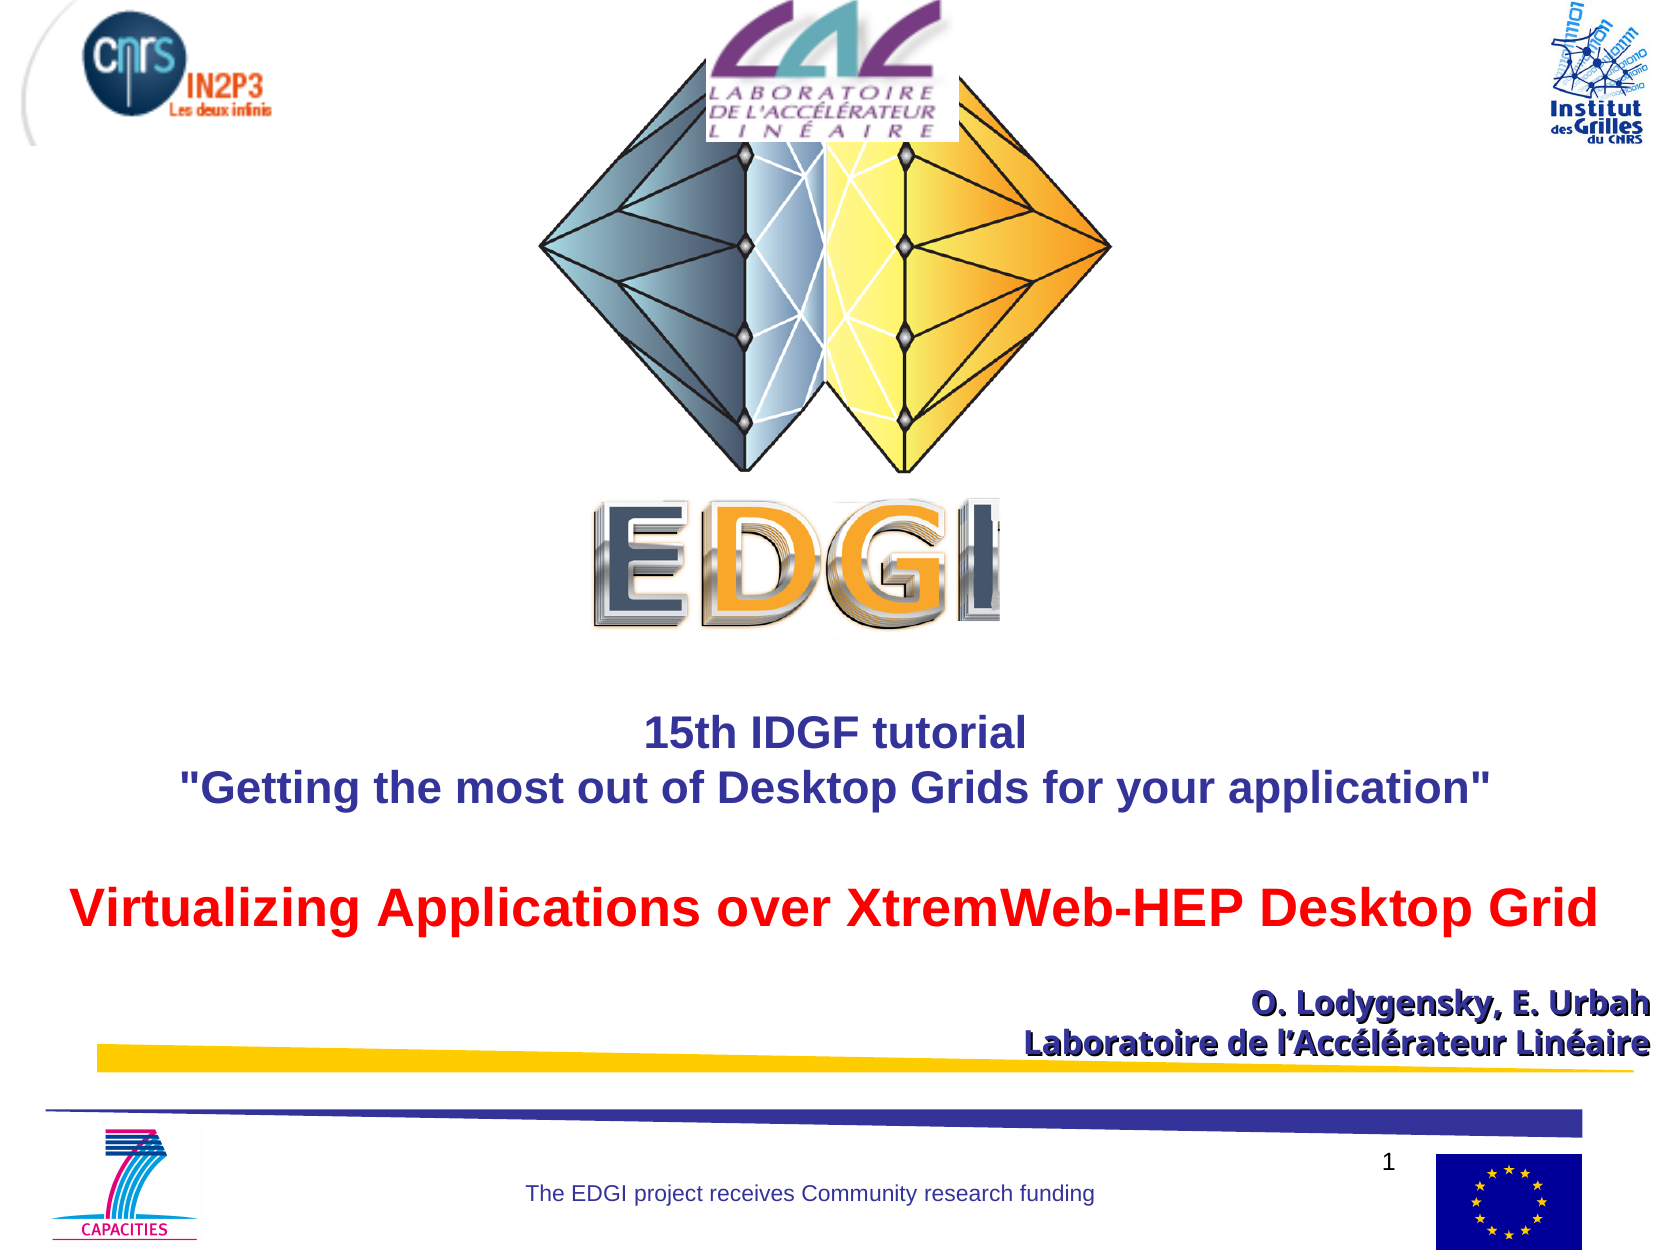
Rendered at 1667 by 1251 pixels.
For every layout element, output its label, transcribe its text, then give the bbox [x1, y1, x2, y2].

picture [45, 1121, 204, 1250]
picture [1531, 0, 1667, 146]
picture [1436, 1154, 1582, 1250]
text_box O. Lodygensky, E. Urbah Laboratoire de l’Accélérateur Linéaire [839, 972, 1659, 1069]
picture [4, 0, 308, 146]
picture [508, 0, 1140, 648]
title 15th IDGF tutorial "Getting the most out of Desktop Grids for your application" Virtualizing Applications over XtremWeb-HEP Desktop Grid [53, 664, 1626, 1036]
